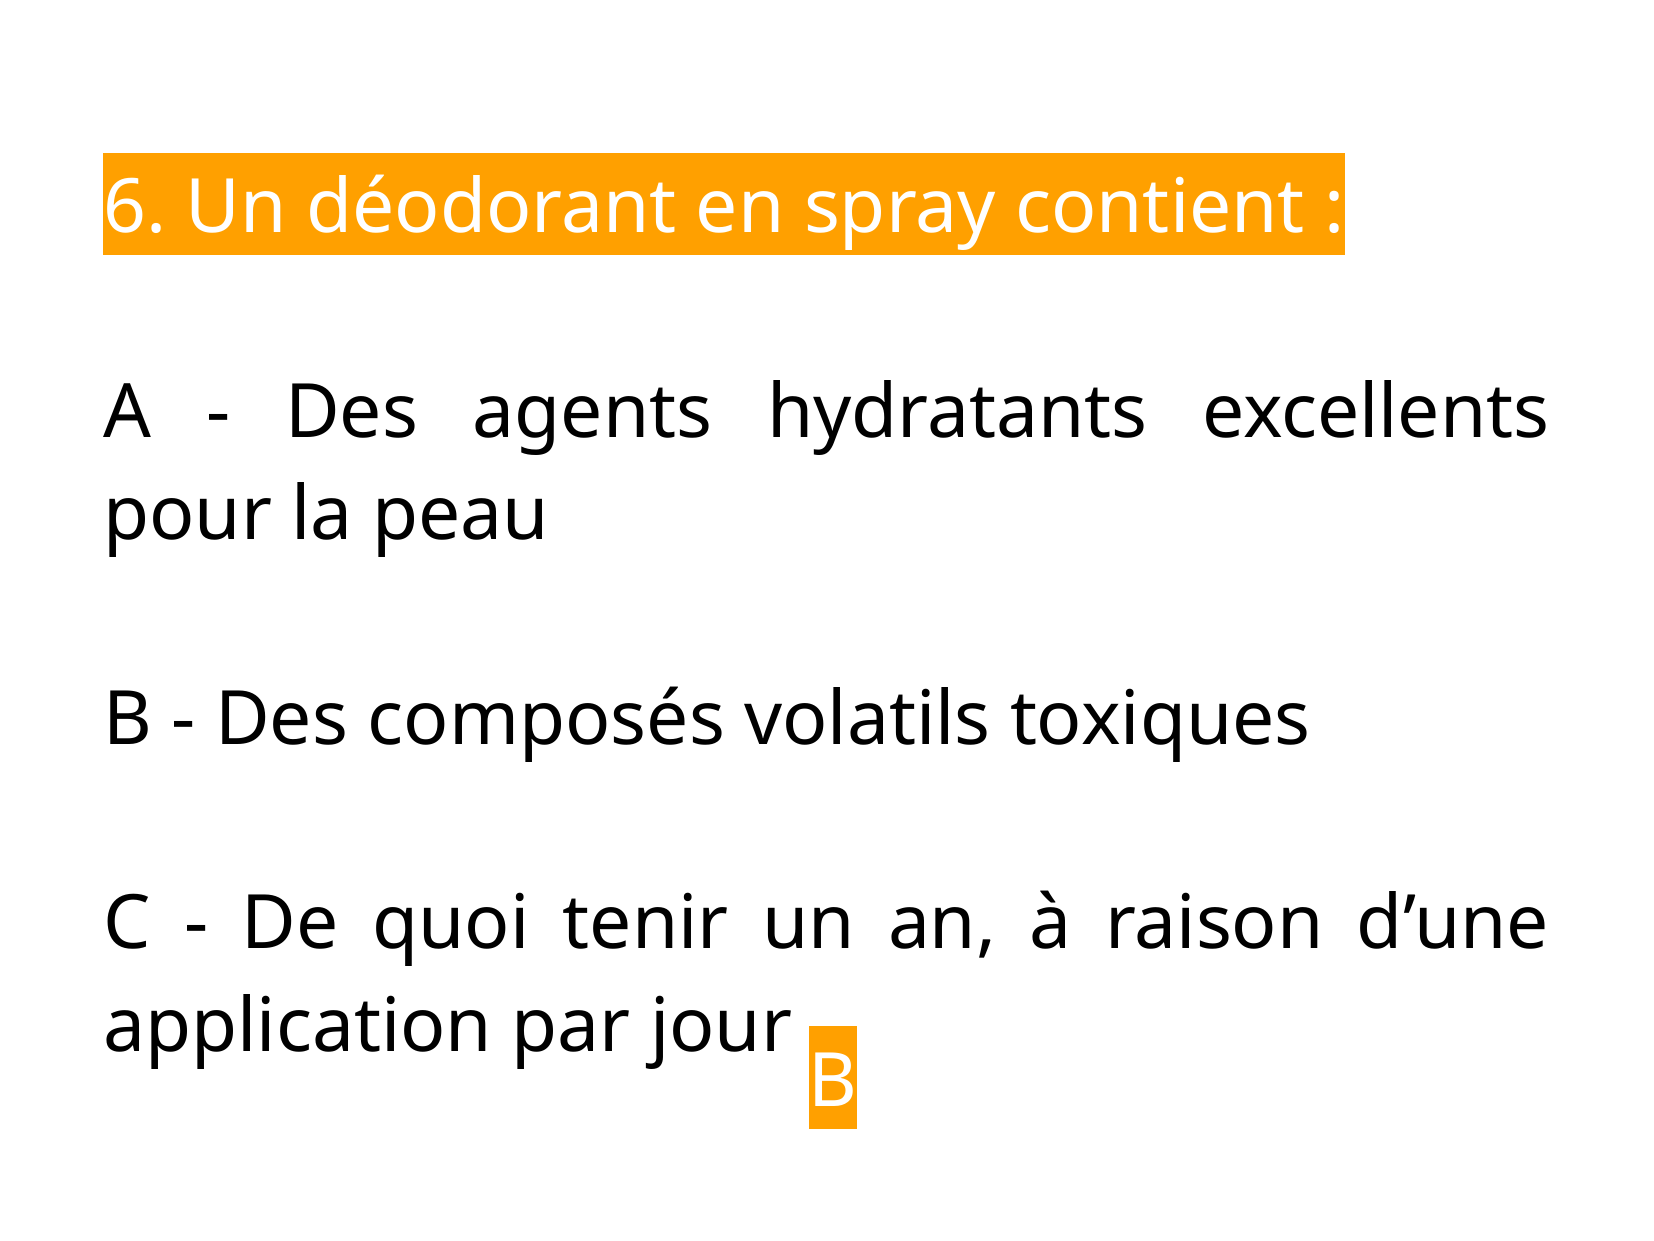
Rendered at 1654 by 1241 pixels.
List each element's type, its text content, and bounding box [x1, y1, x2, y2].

text_box B [793, 1019, 886, 1140]
text_box 6. Un déodorant en spray contient : A - Des agents hydratants excellents pour la peau B - Des composés volatils toxiques C - De quoi tenir un an, à raison d’une application par jour [88, 0, 1565, 1175]
